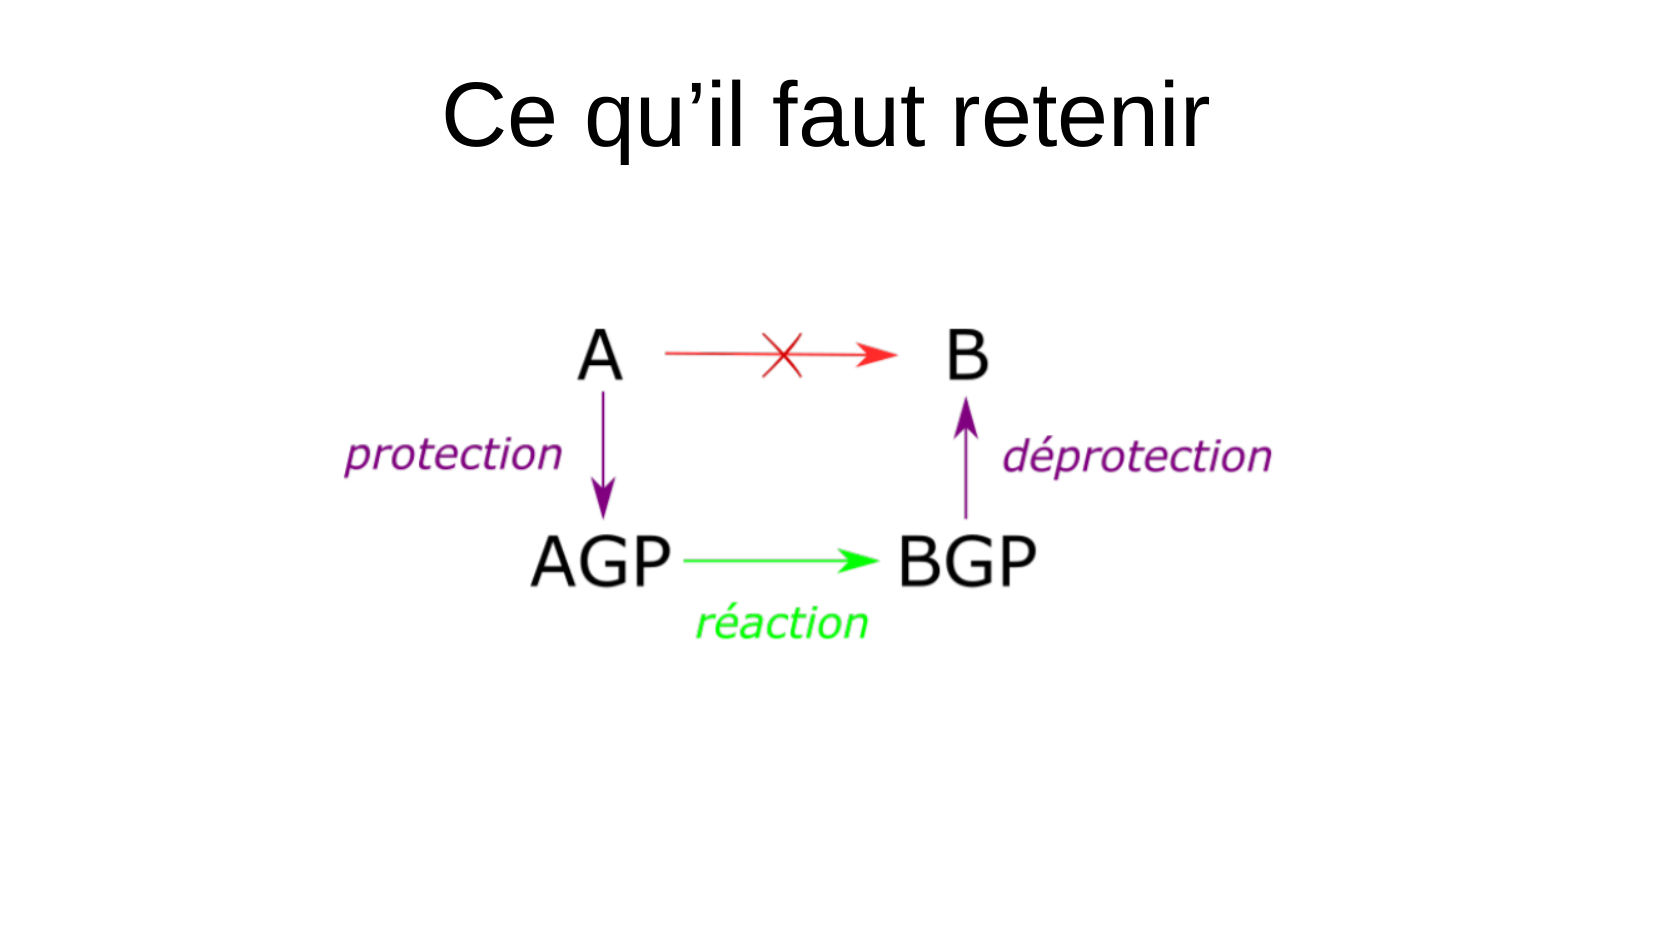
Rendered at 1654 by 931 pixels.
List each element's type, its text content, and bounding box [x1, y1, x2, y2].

title Ce qu’il faut retenir [82, 37, 1571, 193]
picture [309, 270, 1355, 666]
